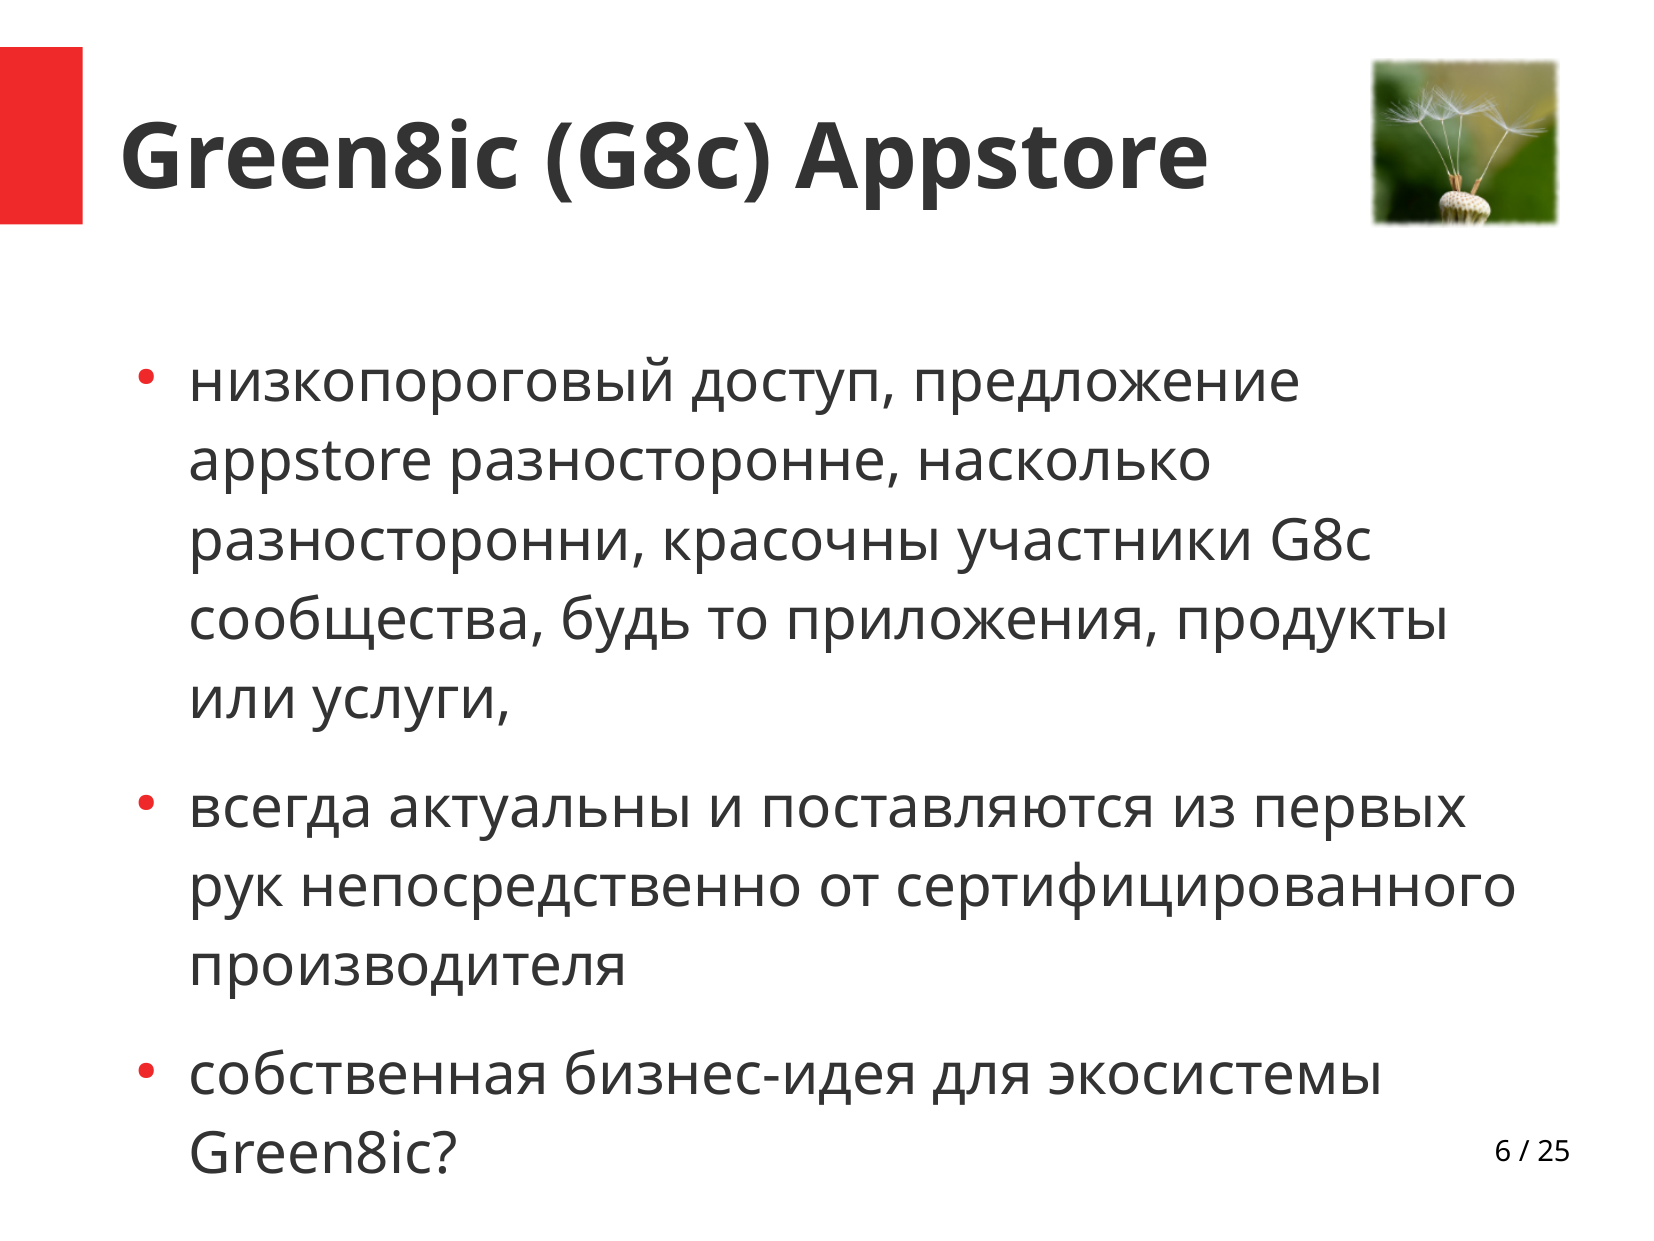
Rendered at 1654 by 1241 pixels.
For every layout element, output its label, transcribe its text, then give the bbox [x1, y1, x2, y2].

list низкопороговый доступ, предложение appstore разносторонне, насколько разносторонни, красочны участники G8c сообщества, будь то приложения, продукты или услуги, всегда актуальны и поставляются из первых рук непосредственно от сертифицированного производителя собственная бизнес-идея для экосистемы Green8ic? [118, 339, 1560, 1217]
picture [1370, 58, 1560, 228]
title Green8ic (G8c) Appstore [118, 49, 1571, 257]
